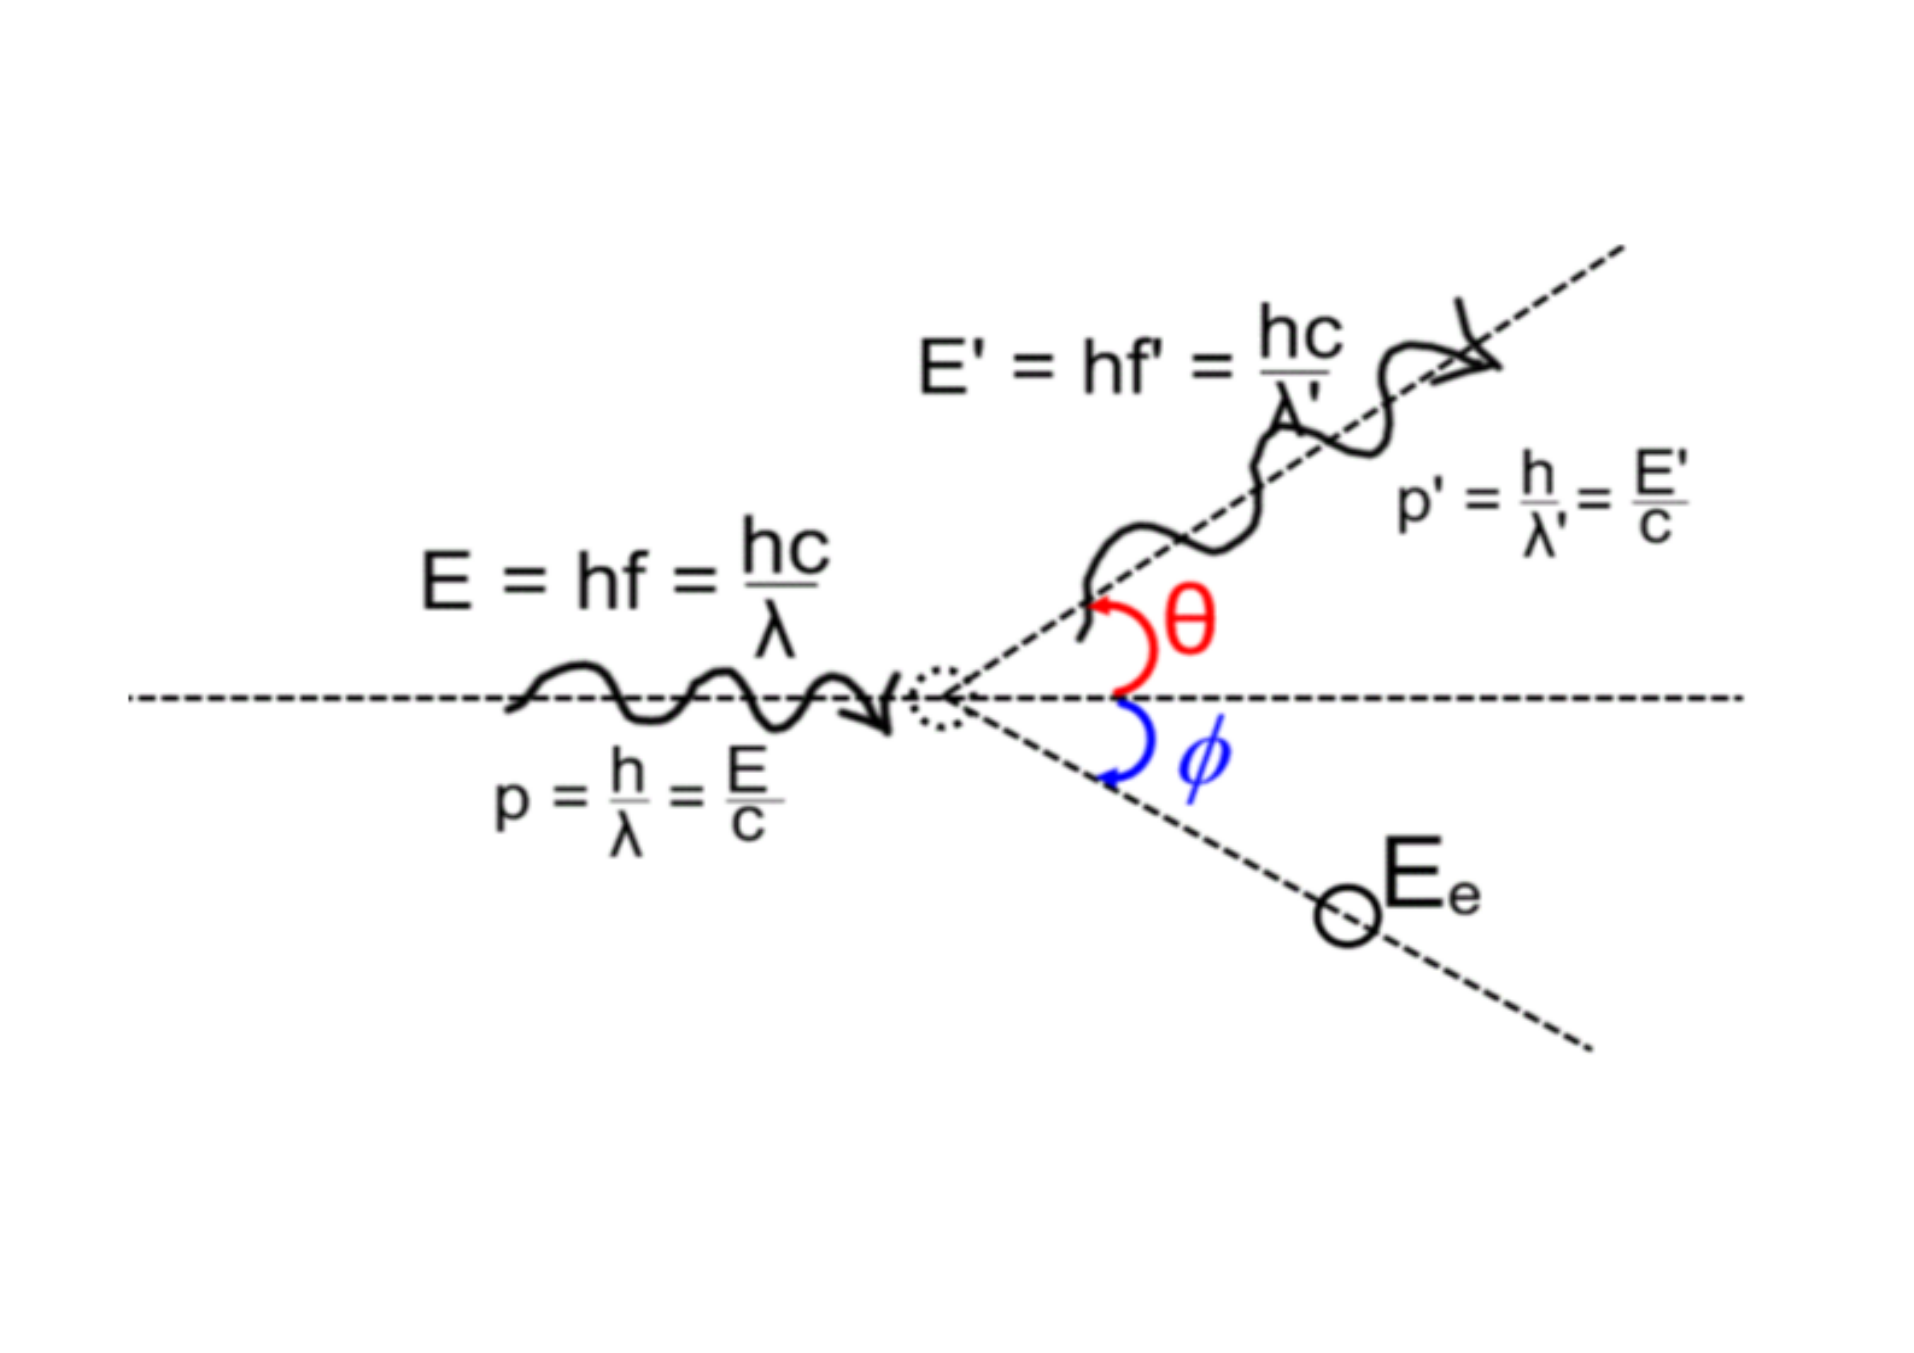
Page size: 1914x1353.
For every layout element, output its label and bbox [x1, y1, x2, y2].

picture [81, 161, 1791, 1121]
